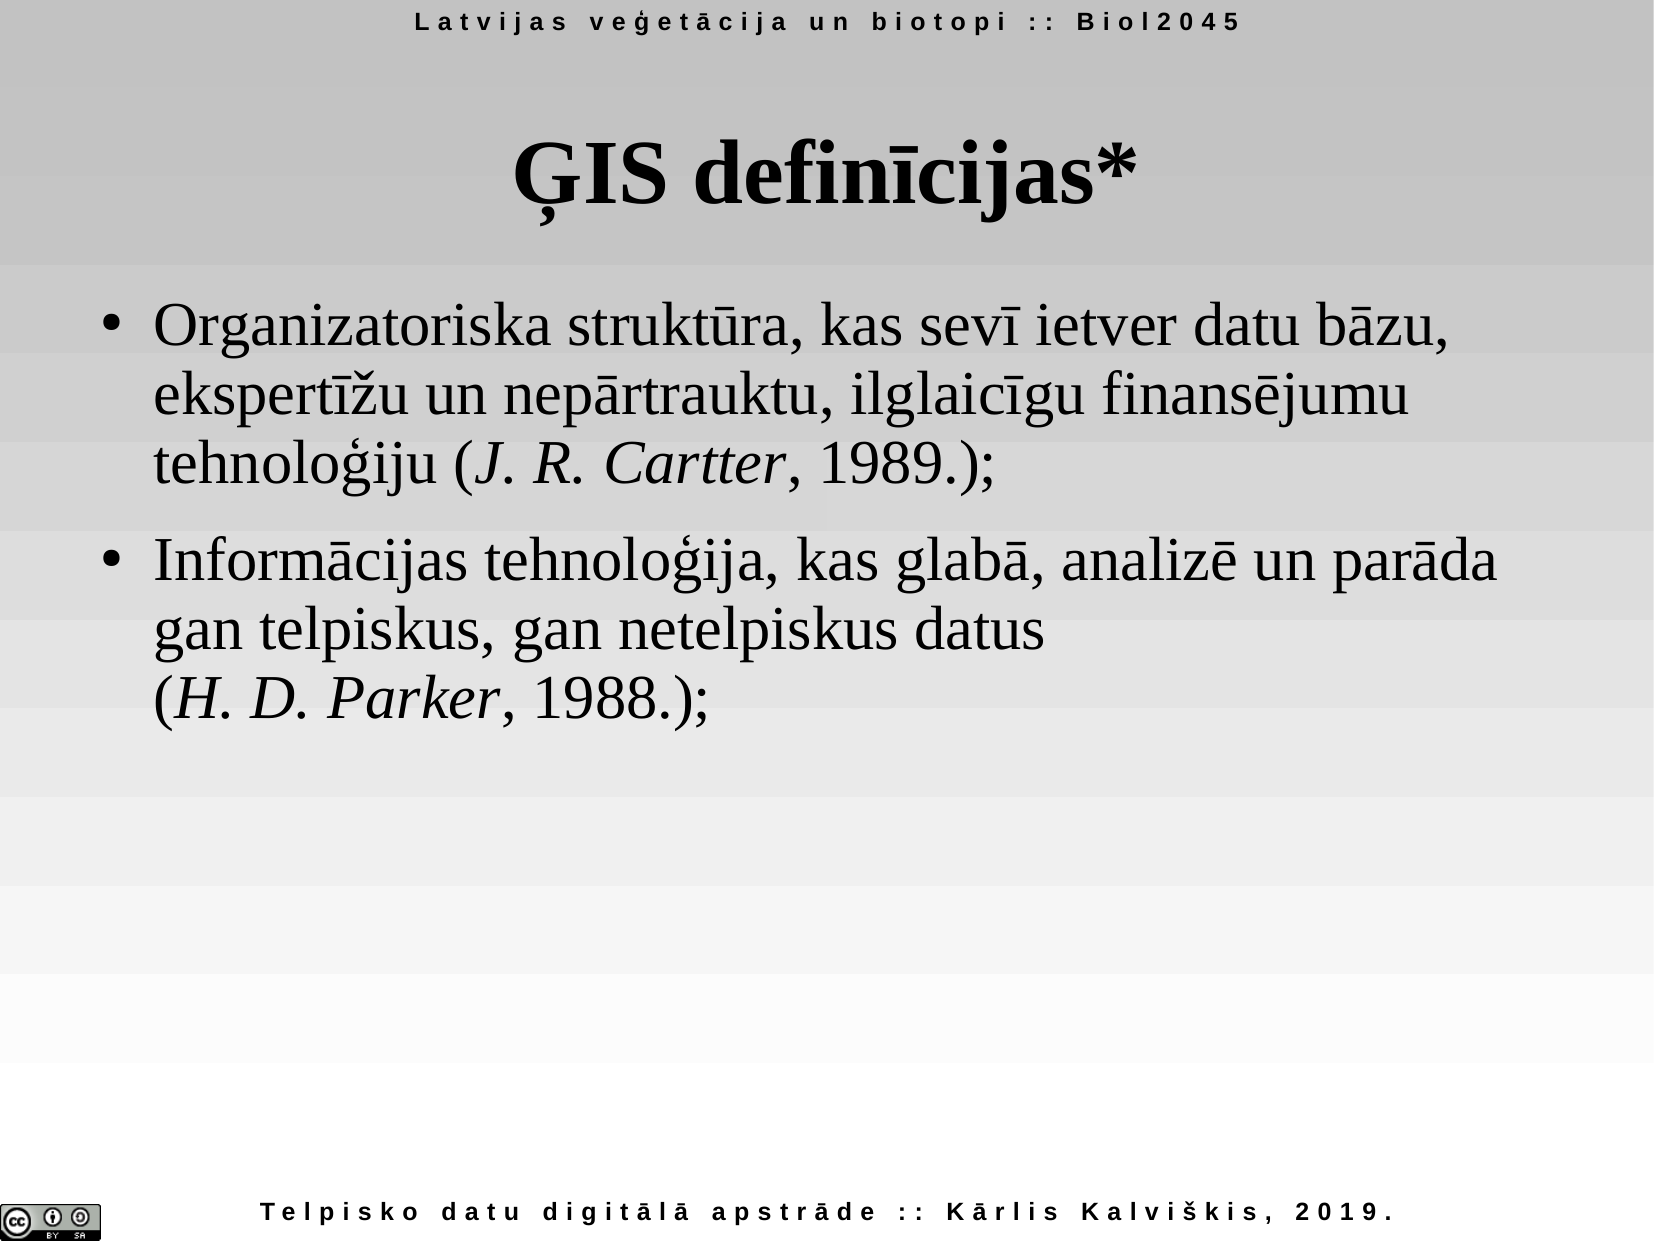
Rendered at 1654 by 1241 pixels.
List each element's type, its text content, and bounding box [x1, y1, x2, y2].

picture [0, 0, 1654, 1241]
list Organizatoriska struktūra, kas sevī ietver datu bāzu, ekspertīžu un nepārtrauktu, ilglaicīgu finansējumu tehnoloģiju (J. R. Cartter, 1989.); Informācijas tehnoloģija, kas glabā, analizē un parāda gan telpiskus, gan netelpiskus datus (H. D. Parker, 1988.); [82, 296, 1571, 1113]
title ĢIS definīcijas* [29, 49, 1625, 296]
